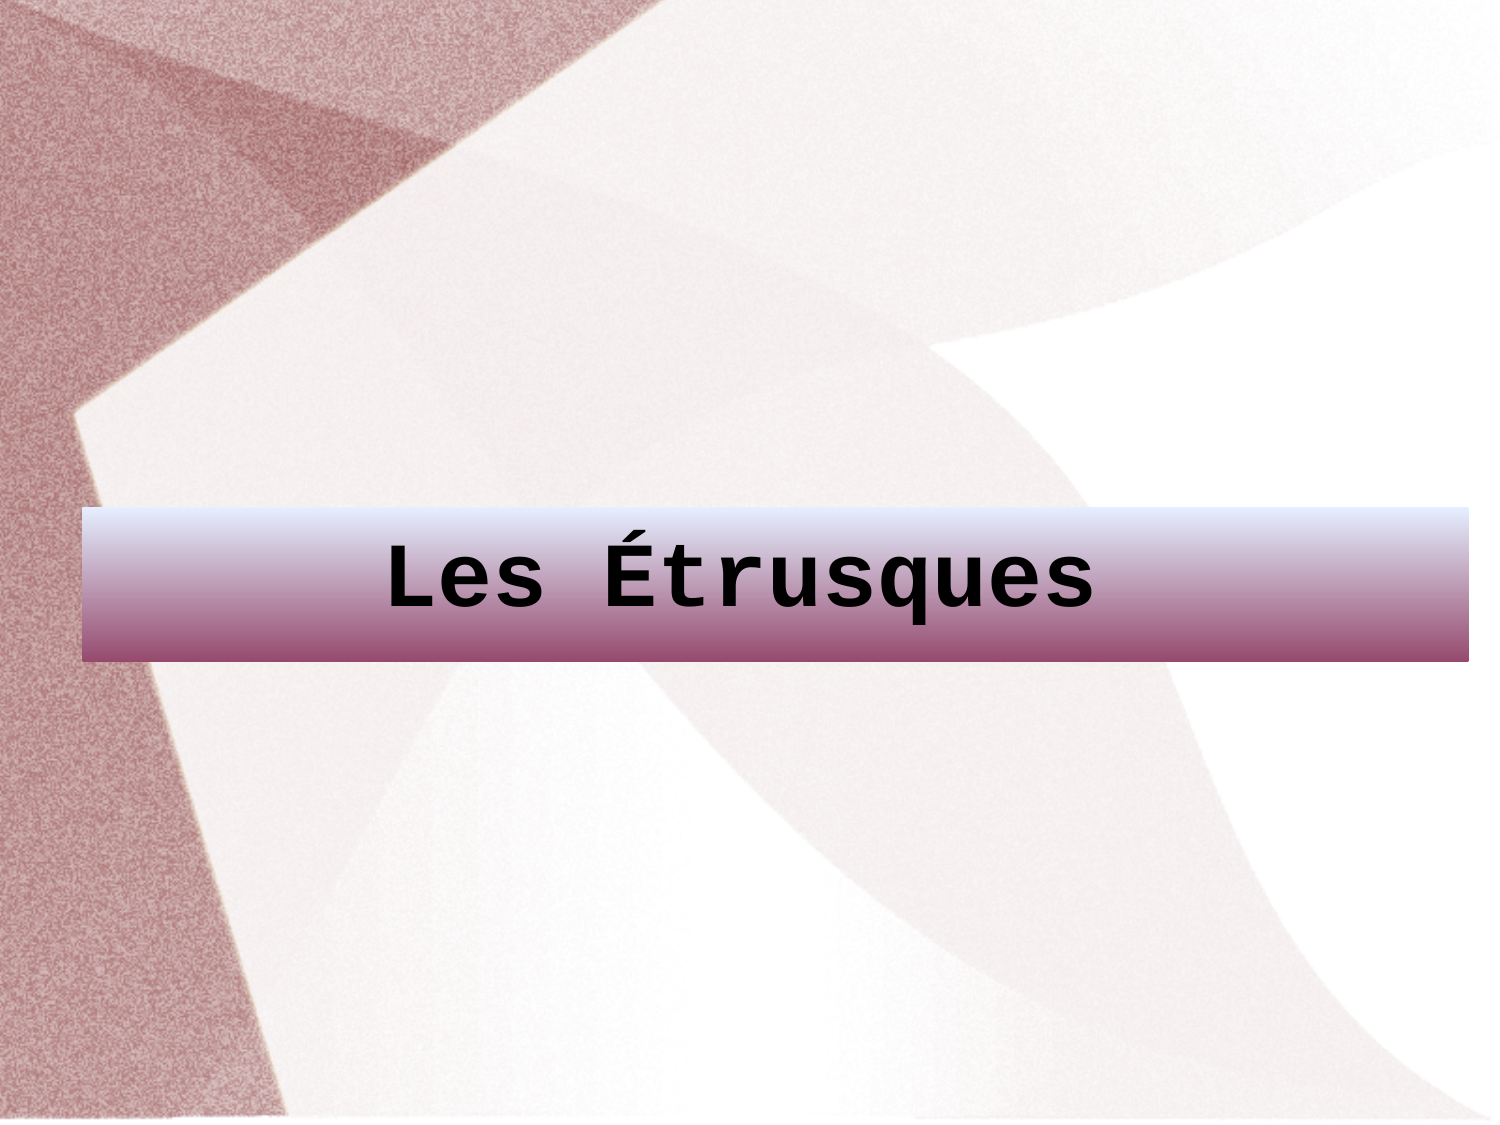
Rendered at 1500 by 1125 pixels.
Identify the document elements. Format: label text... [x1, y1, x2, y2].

picture [0, 0, 1500, 1125]
title Les Étrusques [82, 507, 1469, 662]
